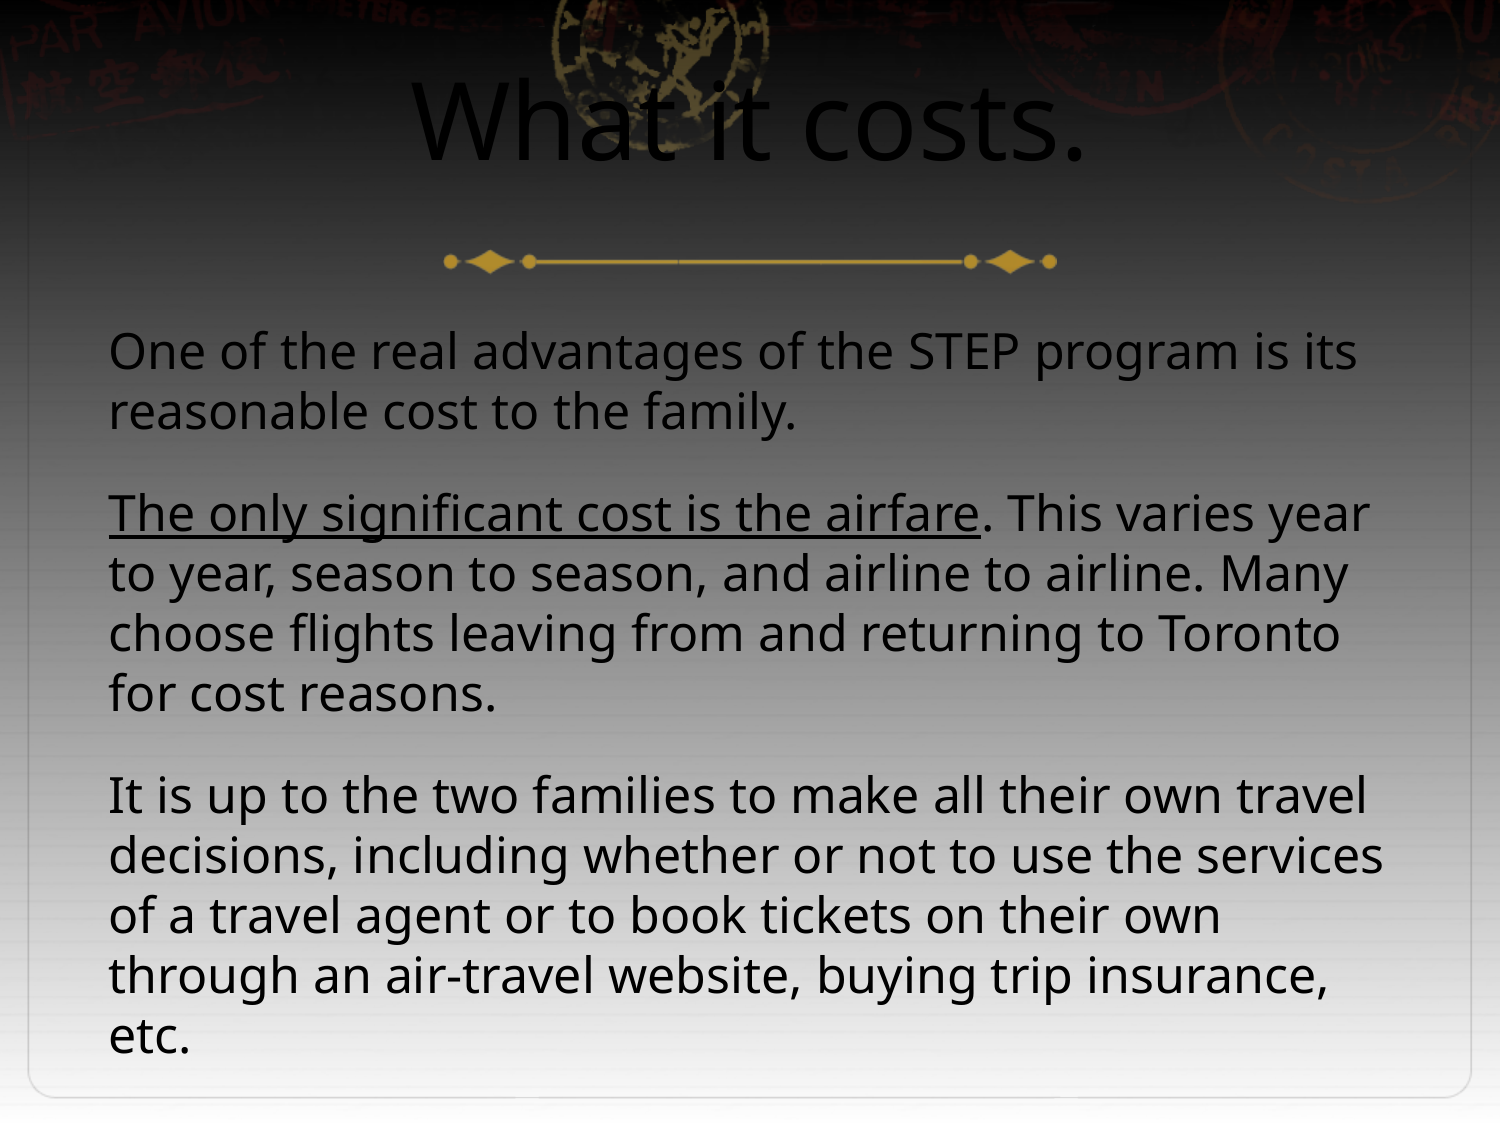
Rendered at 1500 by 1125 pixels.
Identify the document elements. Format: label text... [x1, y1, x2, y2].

list One of the real advantages of the STEP program is its reasonable cost to the family. The only significant cost is the airfare. This varies year to year, season to season, and airline to airline. Many choose flights leaving from and returning to Toronto for cost reasons. It is up to the two families to make all their own travel decisions, including whether or not to use the services of a travel agent or to book tickets on their own through an air-travel website, buying trip insurance, etc. [93, 312, 1407, 988]
title What it costs. [93, 45, 1407, 233]
picture [0, 0, 1500, 1125]
